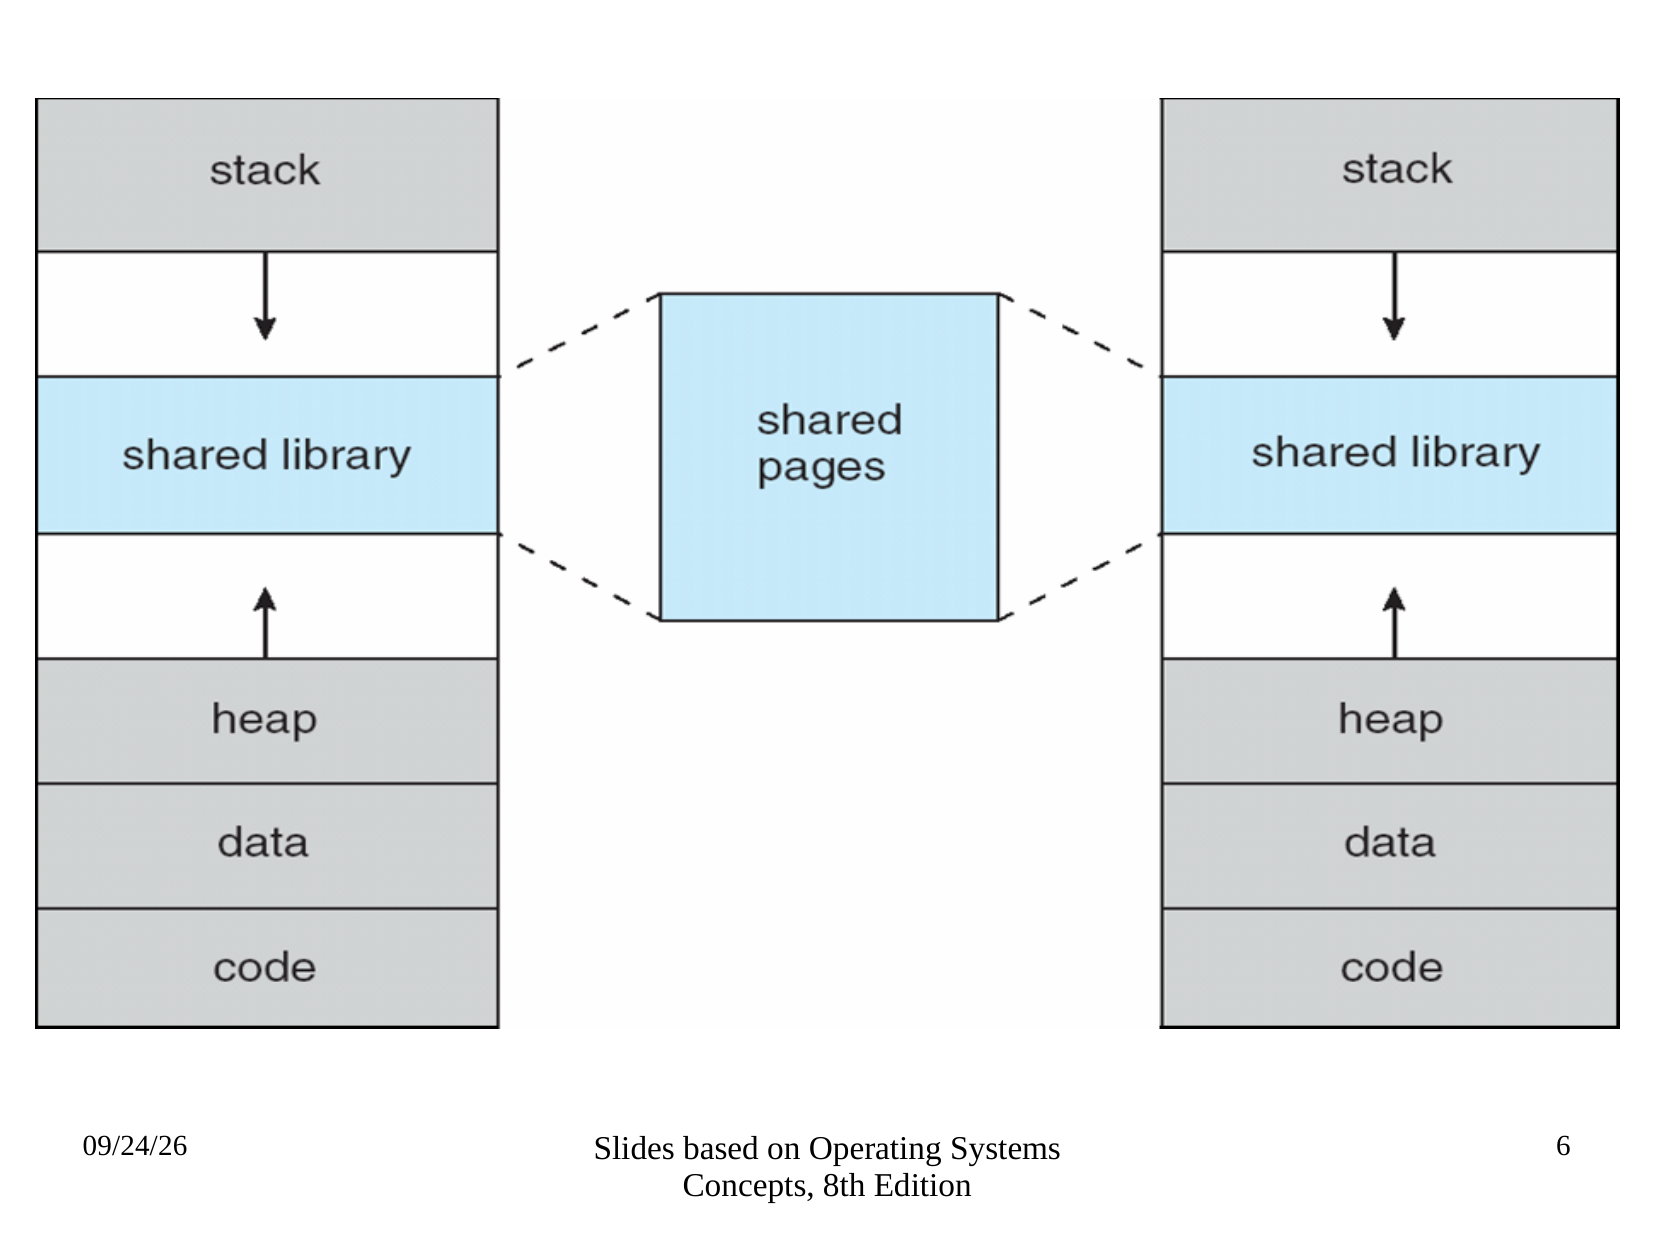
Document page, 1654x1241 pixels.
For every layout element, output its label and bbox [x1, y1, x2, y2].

picture [35, 98, 1620, 1029]
